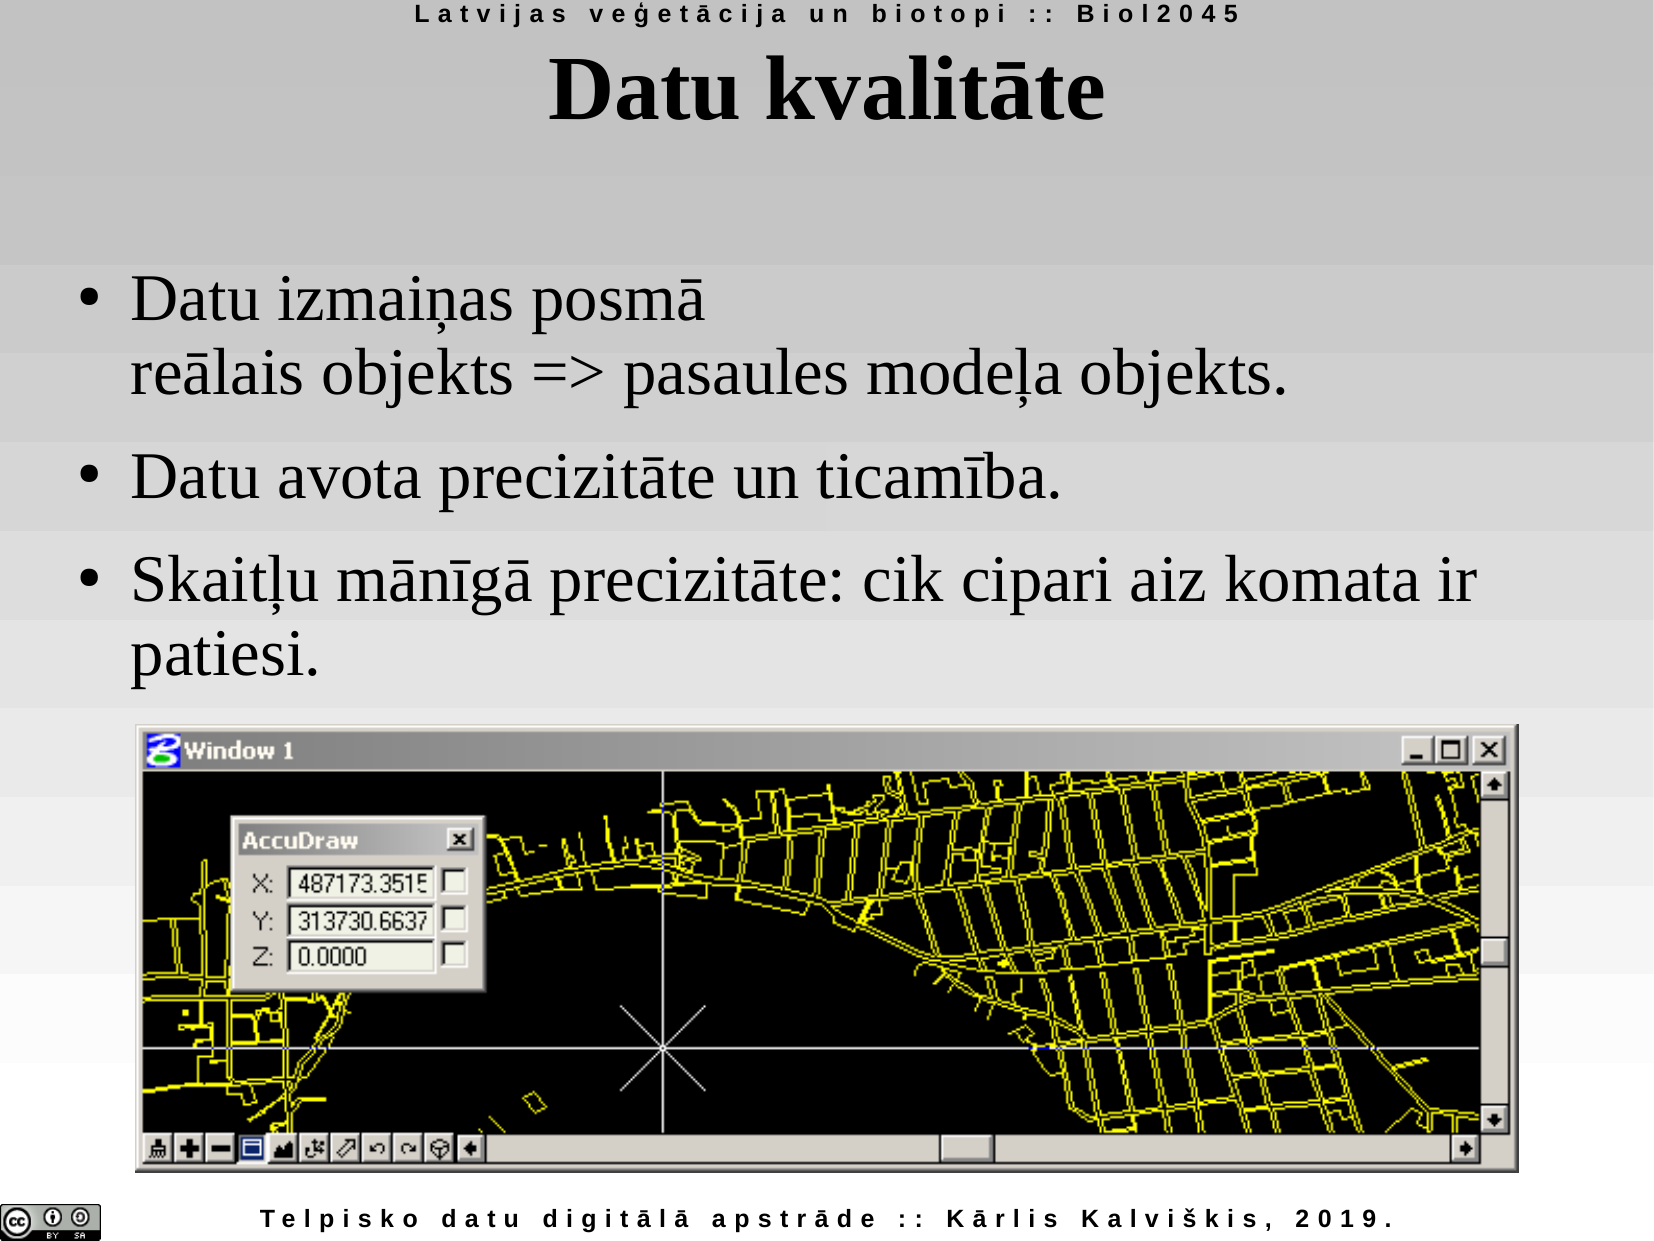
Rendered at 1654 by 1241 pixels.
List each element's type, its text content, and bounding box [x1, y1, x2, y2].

title Datu kvalitāte [59, 37, 1596, 246]
list Datu izmaiņas posmā reālais objekts => pasaules modeļa objekts. Datu avota precizitāte un ticamība. Skaitļu mānīgā precizitāte: cik cipari aiz komata ir patiesi. [59, 261, 1596, 1175]
picture [0, 0, 1654, 1241]
